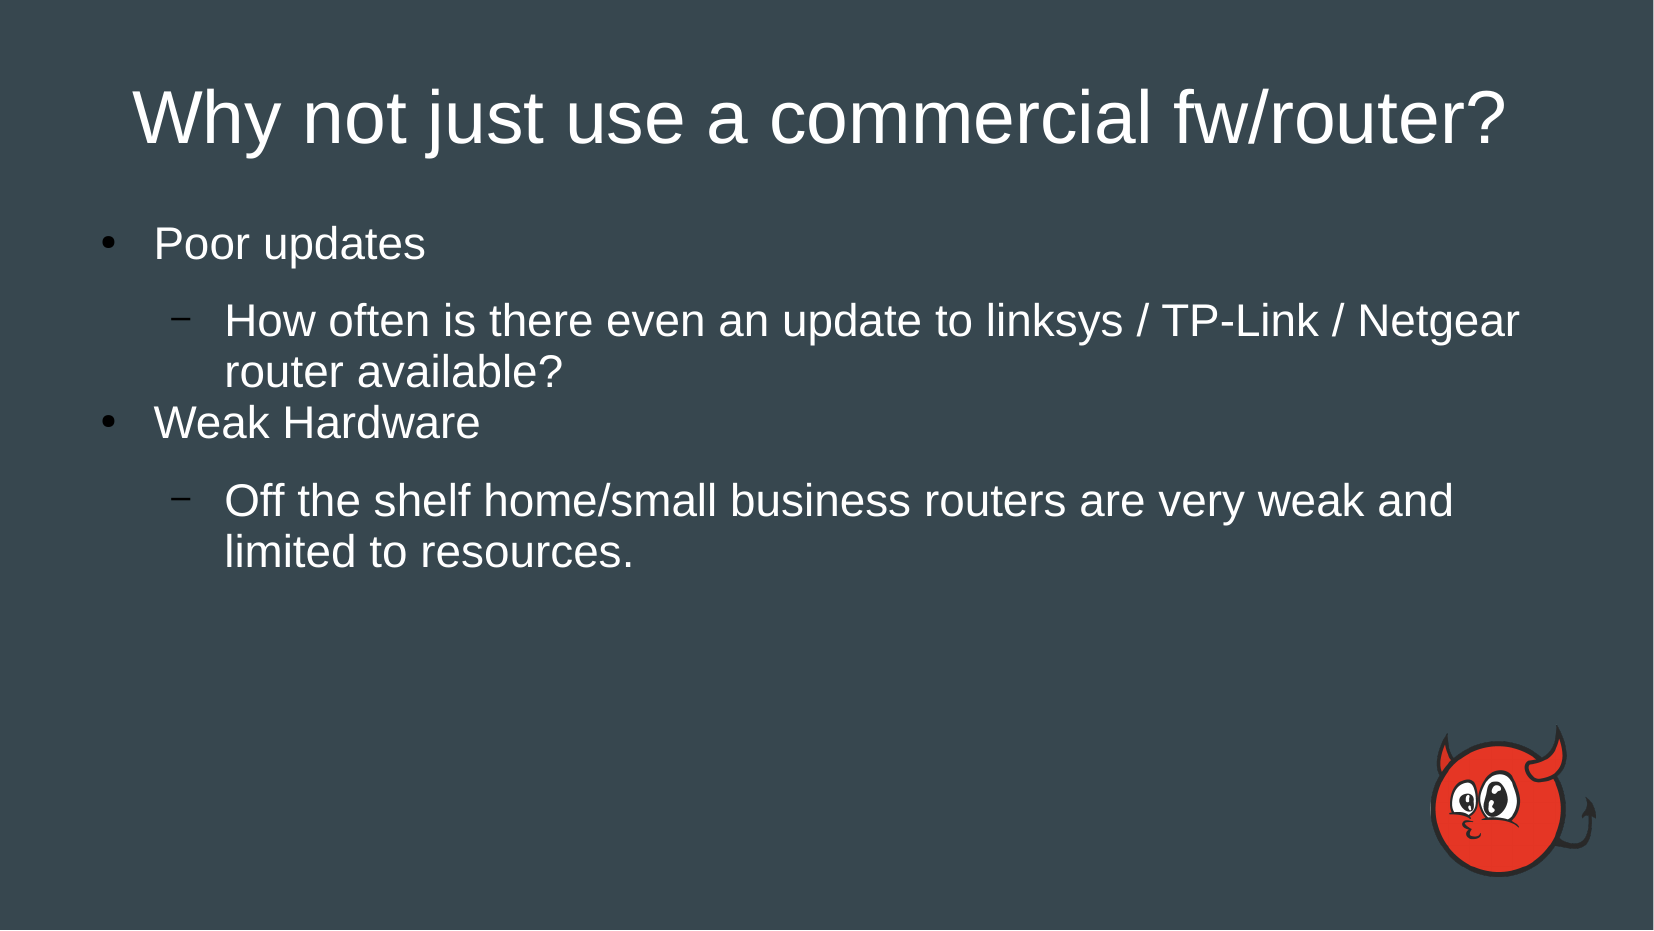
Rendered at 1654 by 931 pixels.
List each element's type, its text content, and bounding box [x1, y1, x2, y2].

list Poor updates How often is there even an update to linksys / TP-Link / Netgear router available? Weak Hardware Off the shelf home/small business routers are very weak and limited to resources. [82, 217, 1571, 757]
picture [1427, 717, 1598, 888]
title Why not just use a commercial fw/router? [110, 39, 1531, 196]
